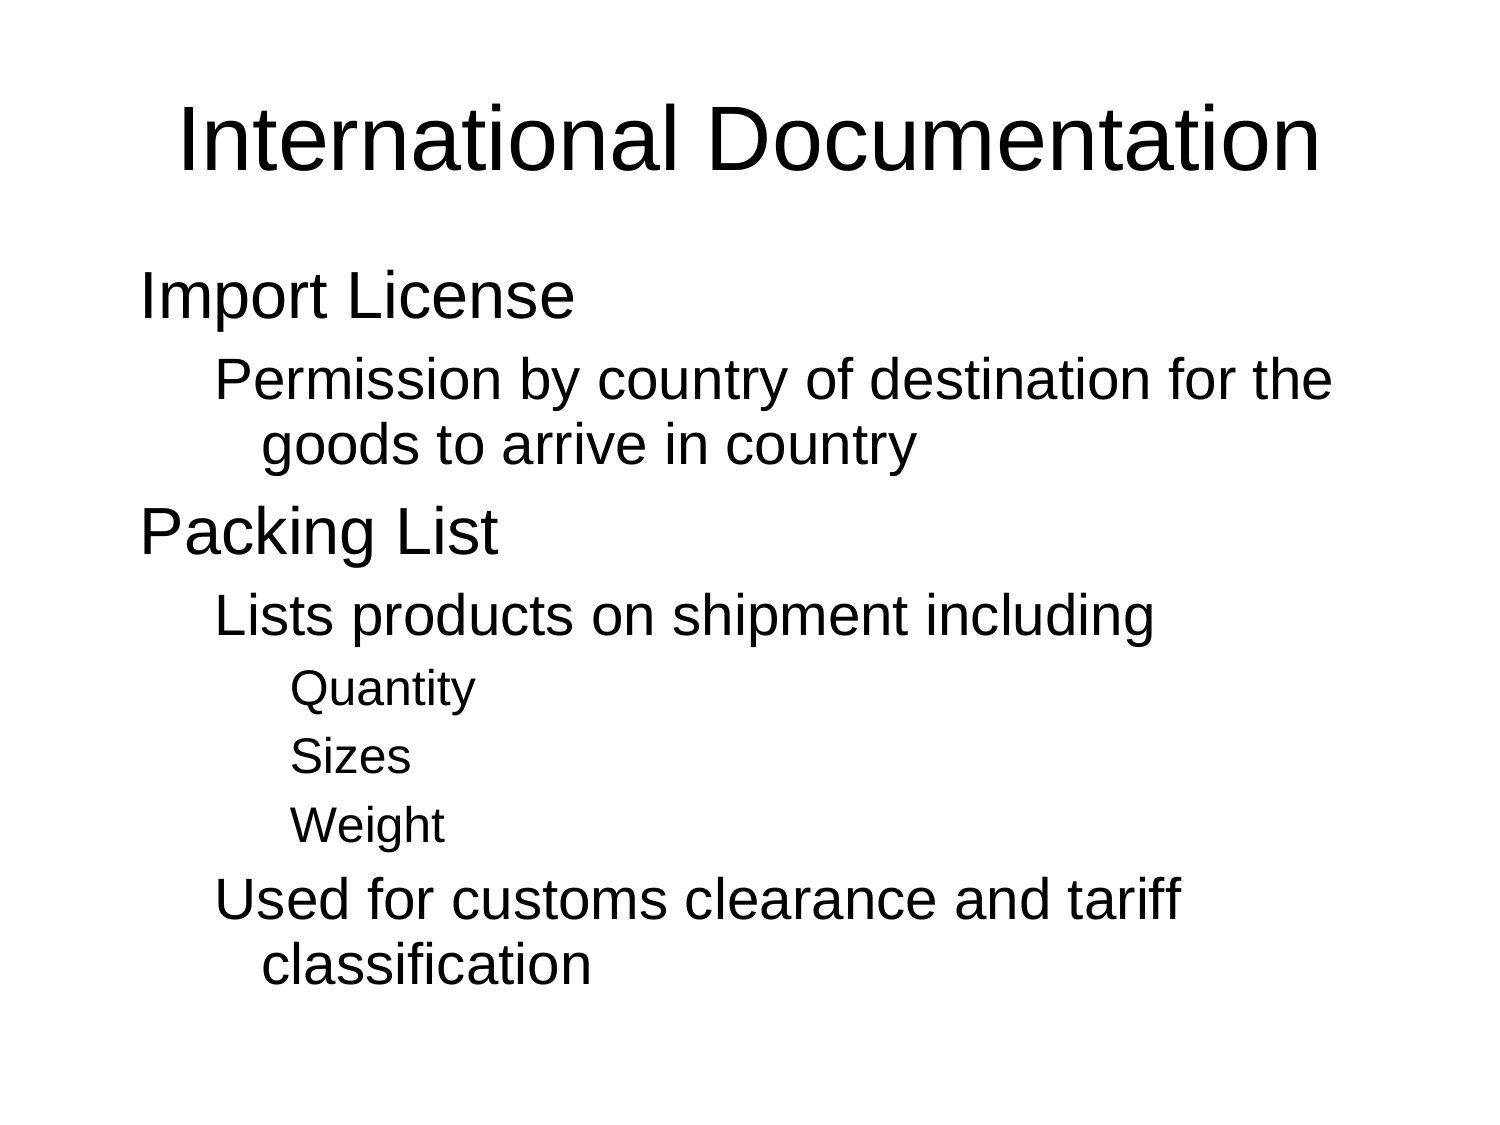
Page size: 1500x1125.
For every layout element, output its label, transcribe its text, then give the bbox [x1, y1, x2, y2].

title International Documentation [75, 45, 1426, 233]
list Import License Permission by country of destination for the goods to arrive in country Packing List Lists products on shipment including Quantity Sizes Weight Used for customs clearance and tariff classification [125, 249, 1401, 1053]
